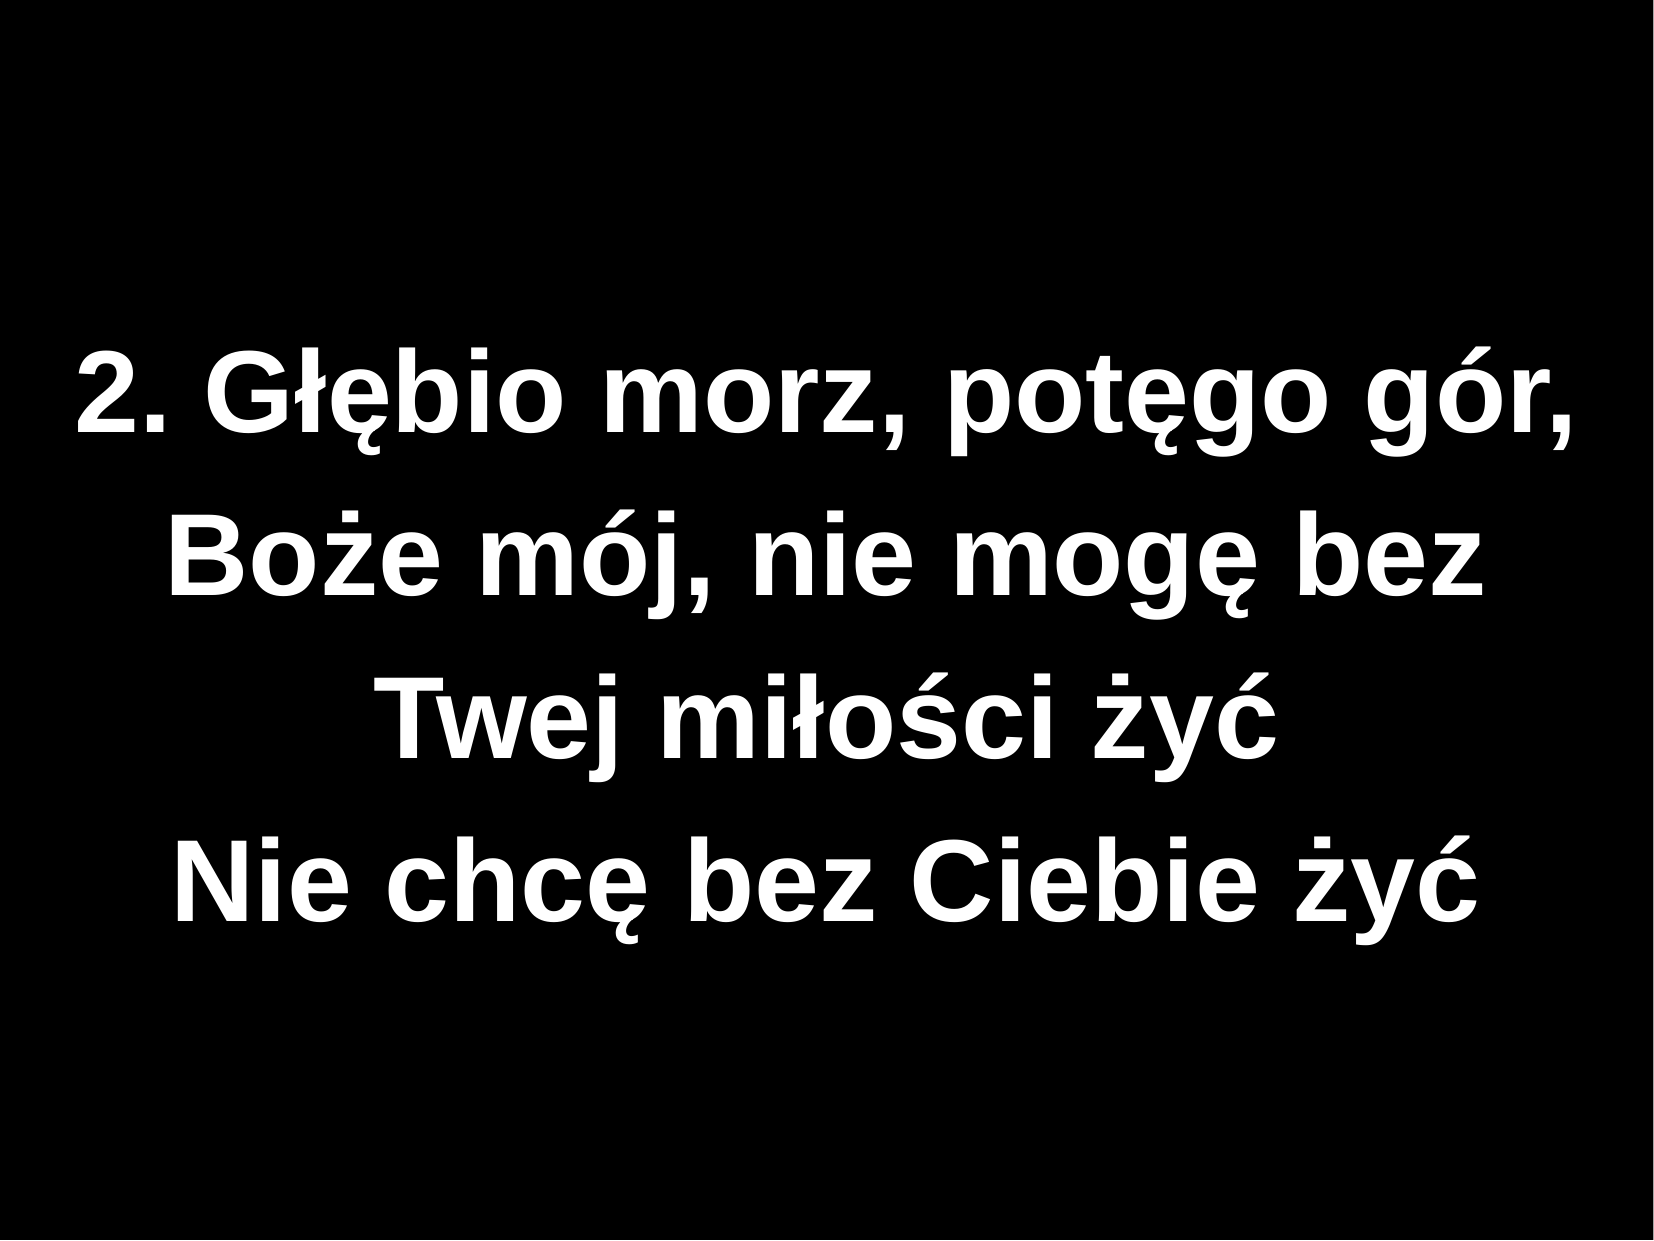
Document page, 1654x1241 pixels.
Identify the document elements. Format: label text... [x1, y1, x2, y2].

subtitle 2. Głębio morz, potęgo gór, Boże mój, nie mogę bez Twej miłości żyć Nie chcę bez Ciebie żyć [0, 0, 1654, 1241]
